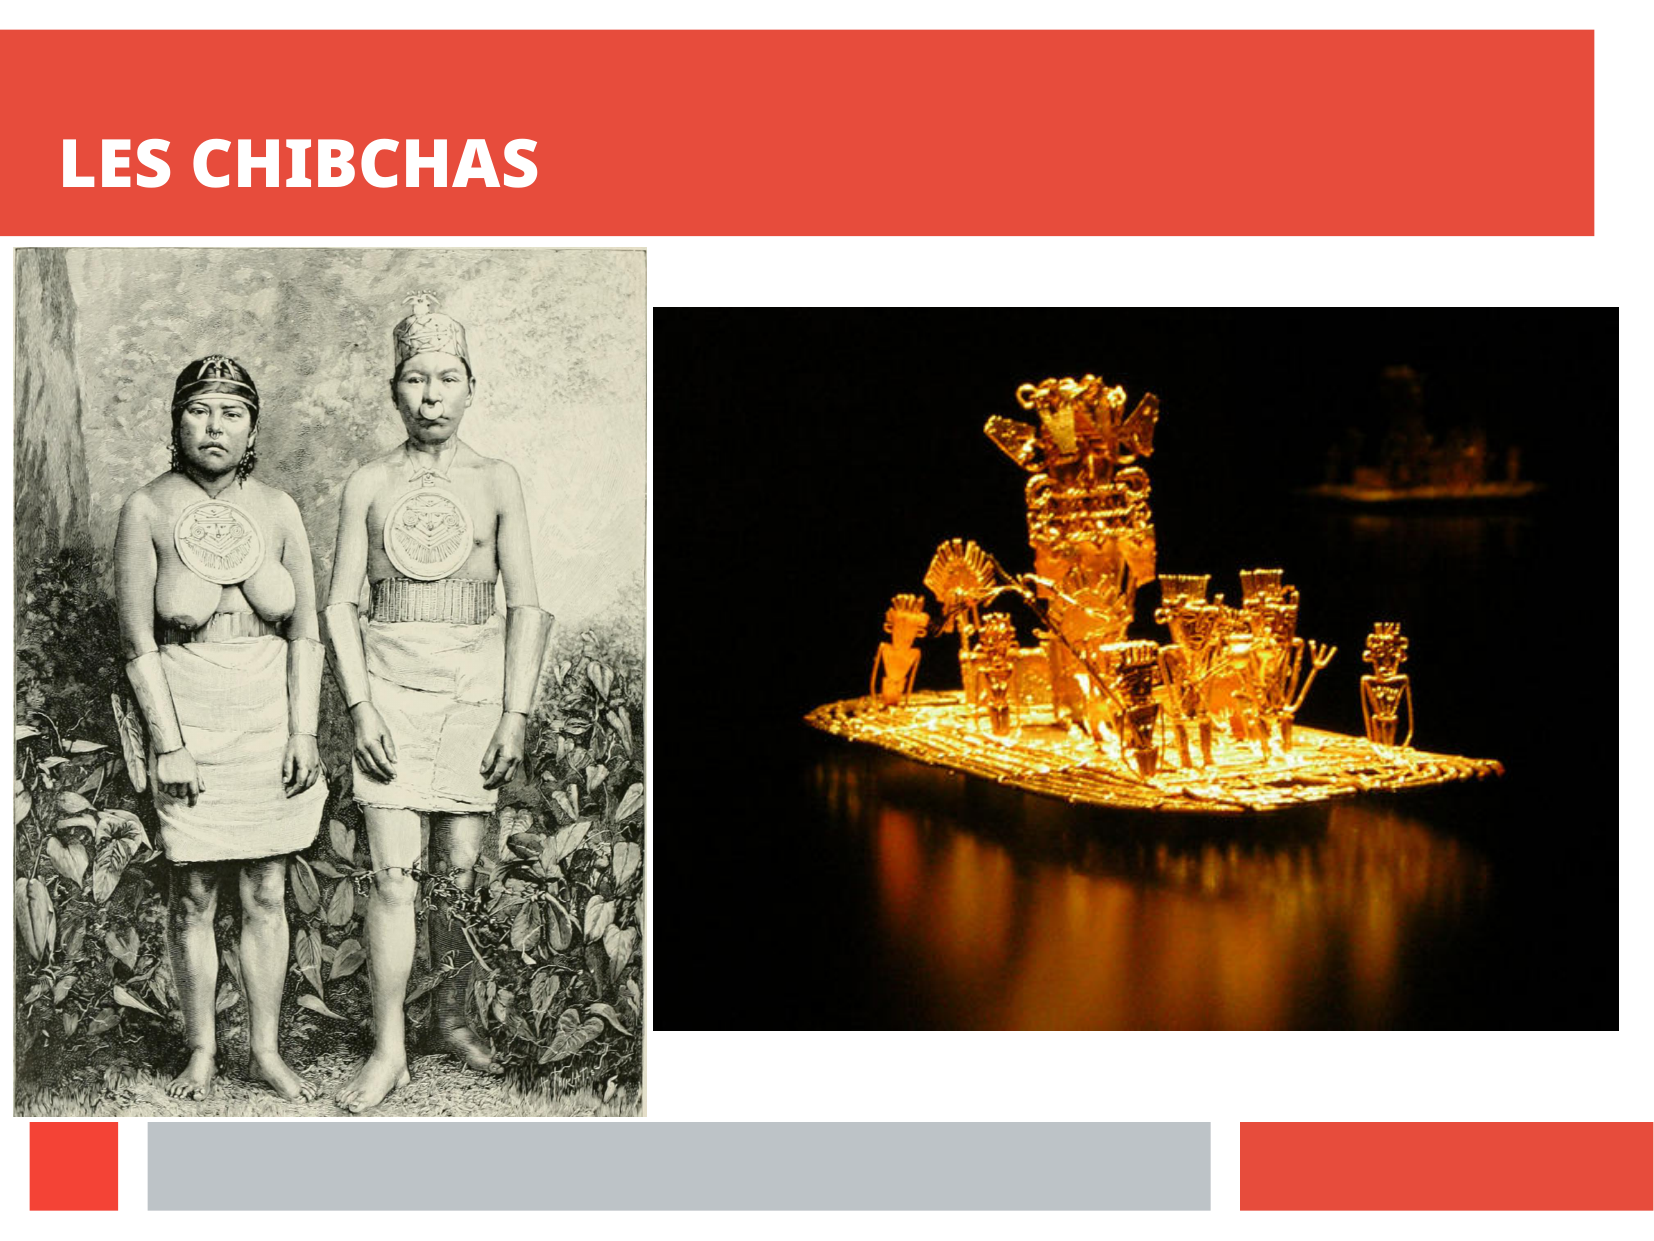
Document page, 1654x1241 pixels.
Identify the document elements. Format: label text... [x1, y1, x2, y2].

picture [653, 307, 1619, 1031]
title LES CHIBCHAS [59, 59, 1595, 207]
picture [13, 247, 647, 1117]
